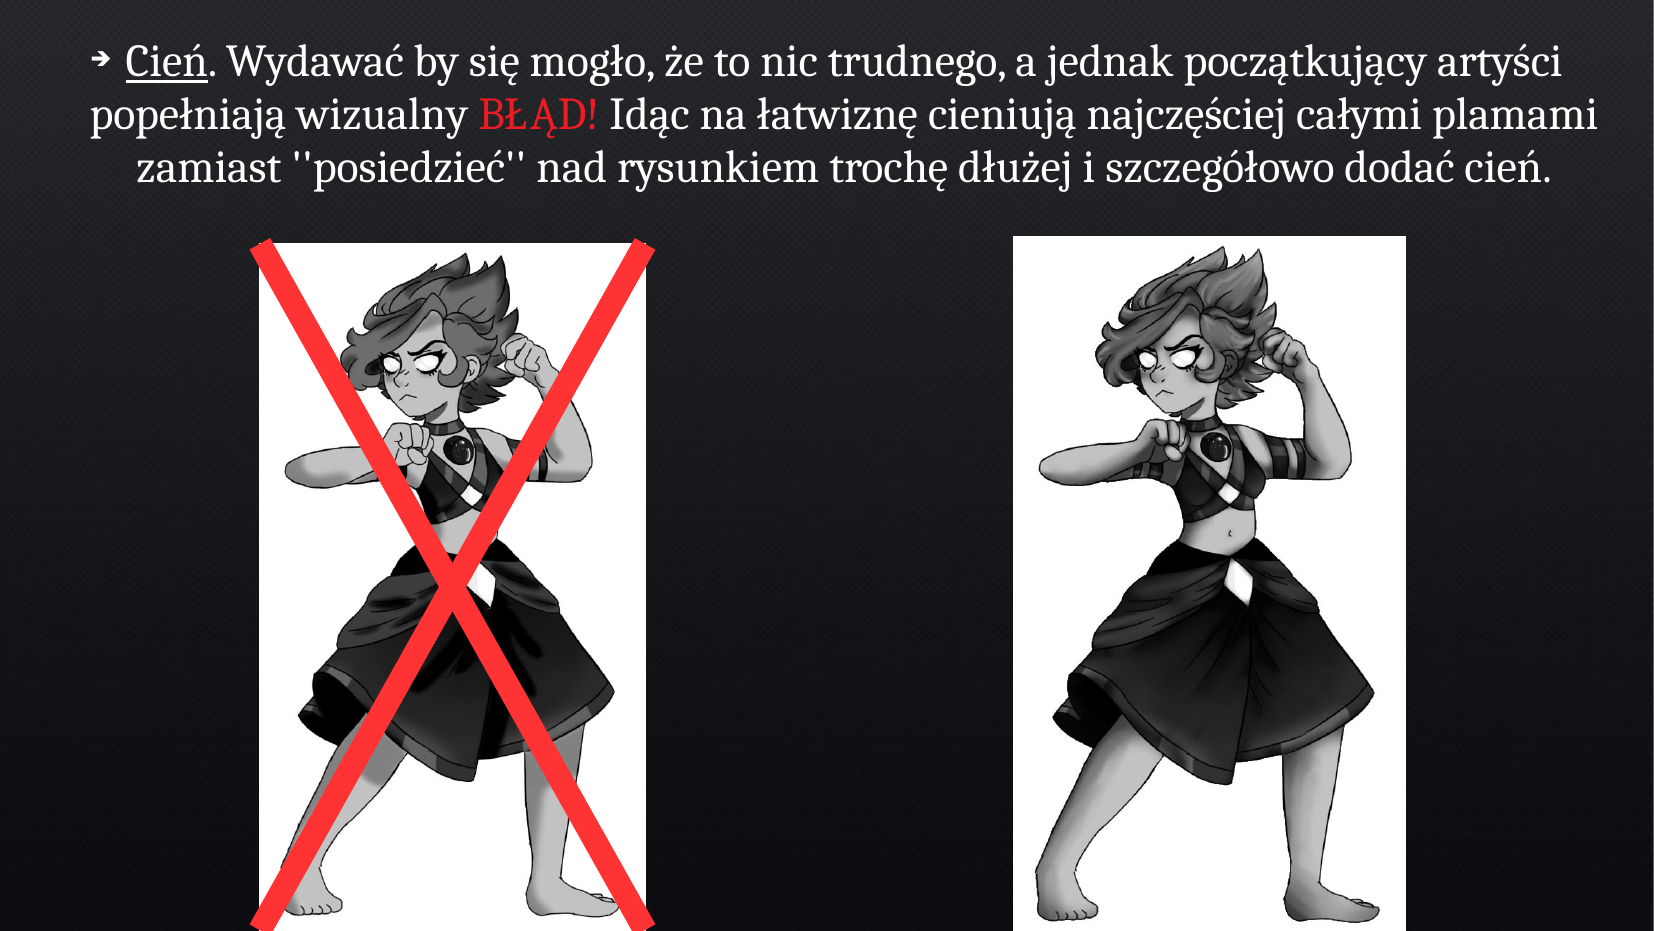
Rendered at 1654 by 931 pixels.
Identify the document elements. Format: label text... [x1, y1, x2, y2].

picture [274, 613, 631, 931]
title Cień. Wydawać by się mogło, że to nic trudnego, a jednak początkujący artyści popełniają wizualny BŁĄD! Idąc na łatwiznę cieniują najczęściej całymi plamami zamiast ''posiedzieć'' nad rysunkiem trochę dłużej i szczegółowo dodać cień. [35, 7, 1619, 223]
picture [0, 0, 1654, 931]
